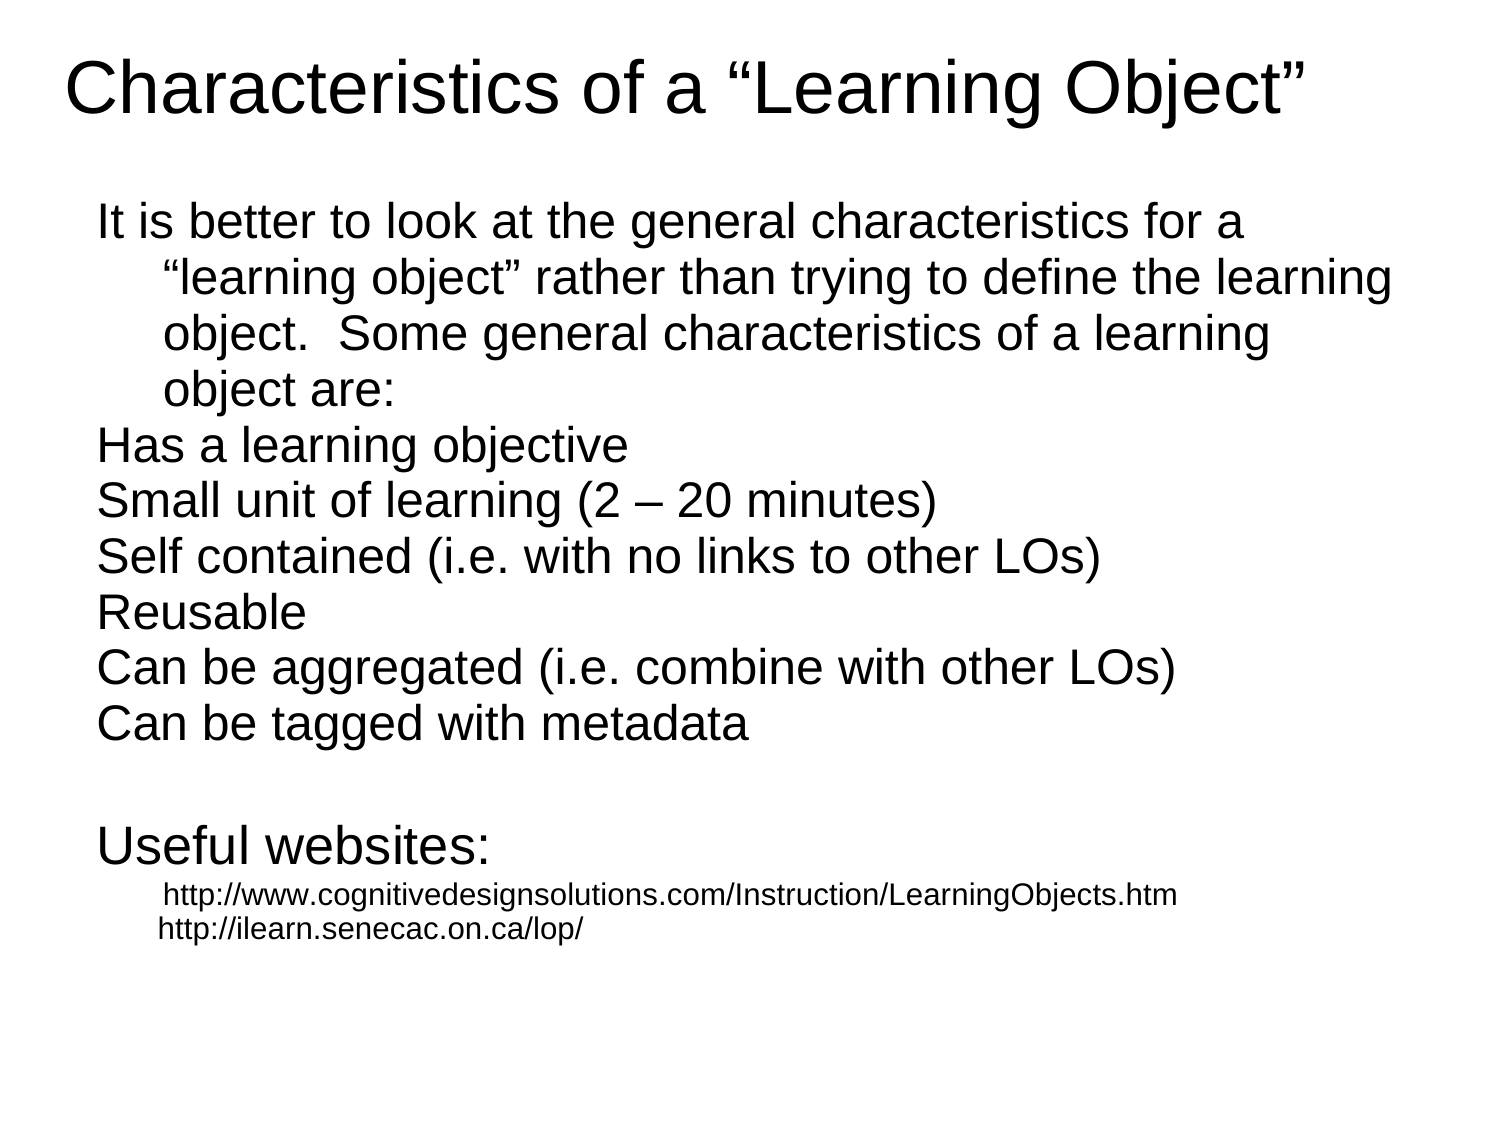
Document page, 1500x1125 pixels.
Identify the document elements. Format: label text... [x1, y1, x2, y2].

text_box It is better to look at the general characteristics for a “learning object” rather than trying to define the learning object. Some general characteristics of a learning object are: Has a learning objective Small unit of learning (2 – 20 minutes) Self contained (i.e. with no links to other LOs) Reusable Can be aggregated (i.e. combine with other LOs) Can be tagged with metadata Useful websites: http://www.cognitivedesignsolutions.com/Instruction/LearningObjects.htm http://ilearn.senecac.on.ca/lop/ [81, 186, 1432, 954]
text_box Characteristics of a “Learning Object” [50, 37, 1323, 137]
